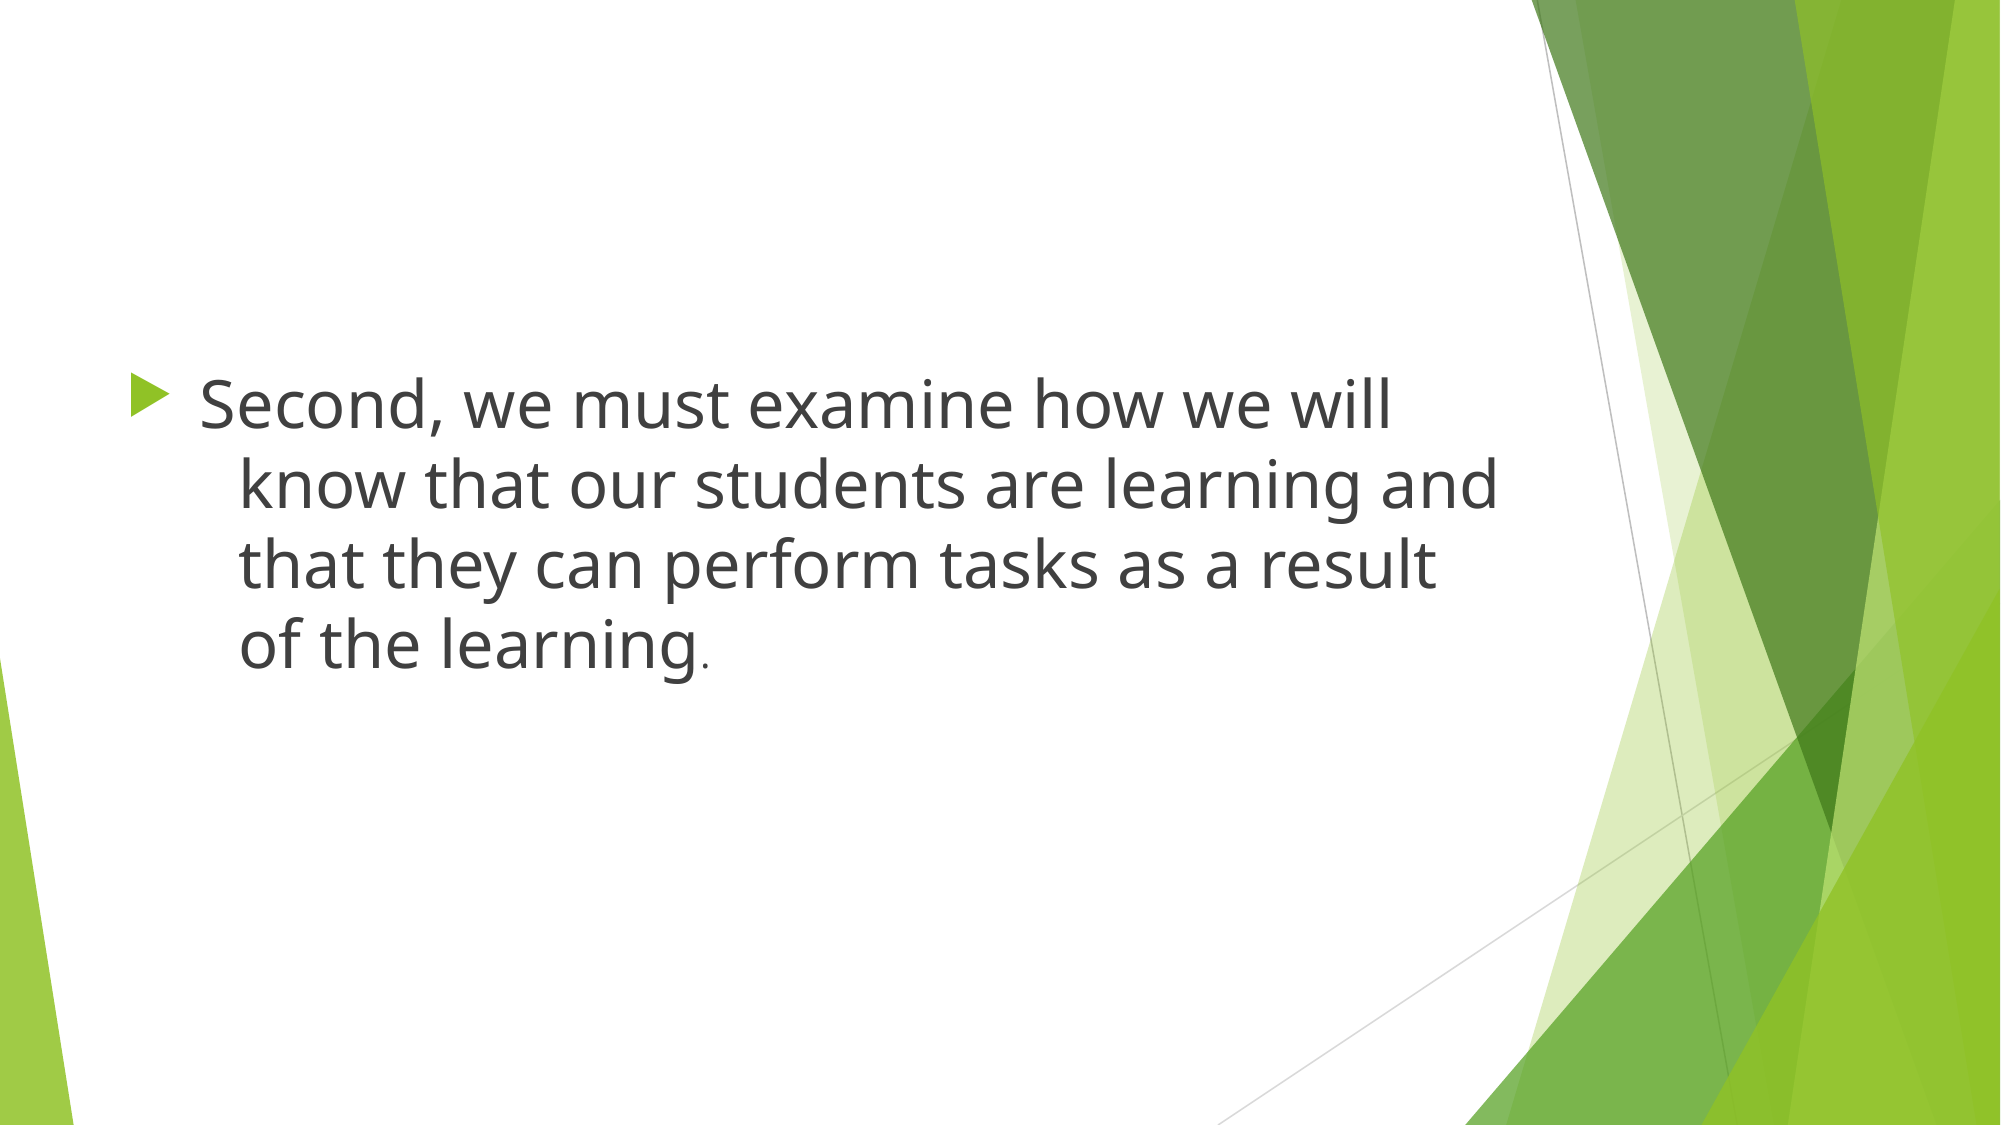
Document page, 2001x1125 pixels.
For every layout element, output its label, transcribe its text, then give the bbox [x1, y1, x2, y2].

list Second, we must examine how we will know that our students are learning and that they can perform tasks as a result of the learning. [111, 354, 1522, 992]
